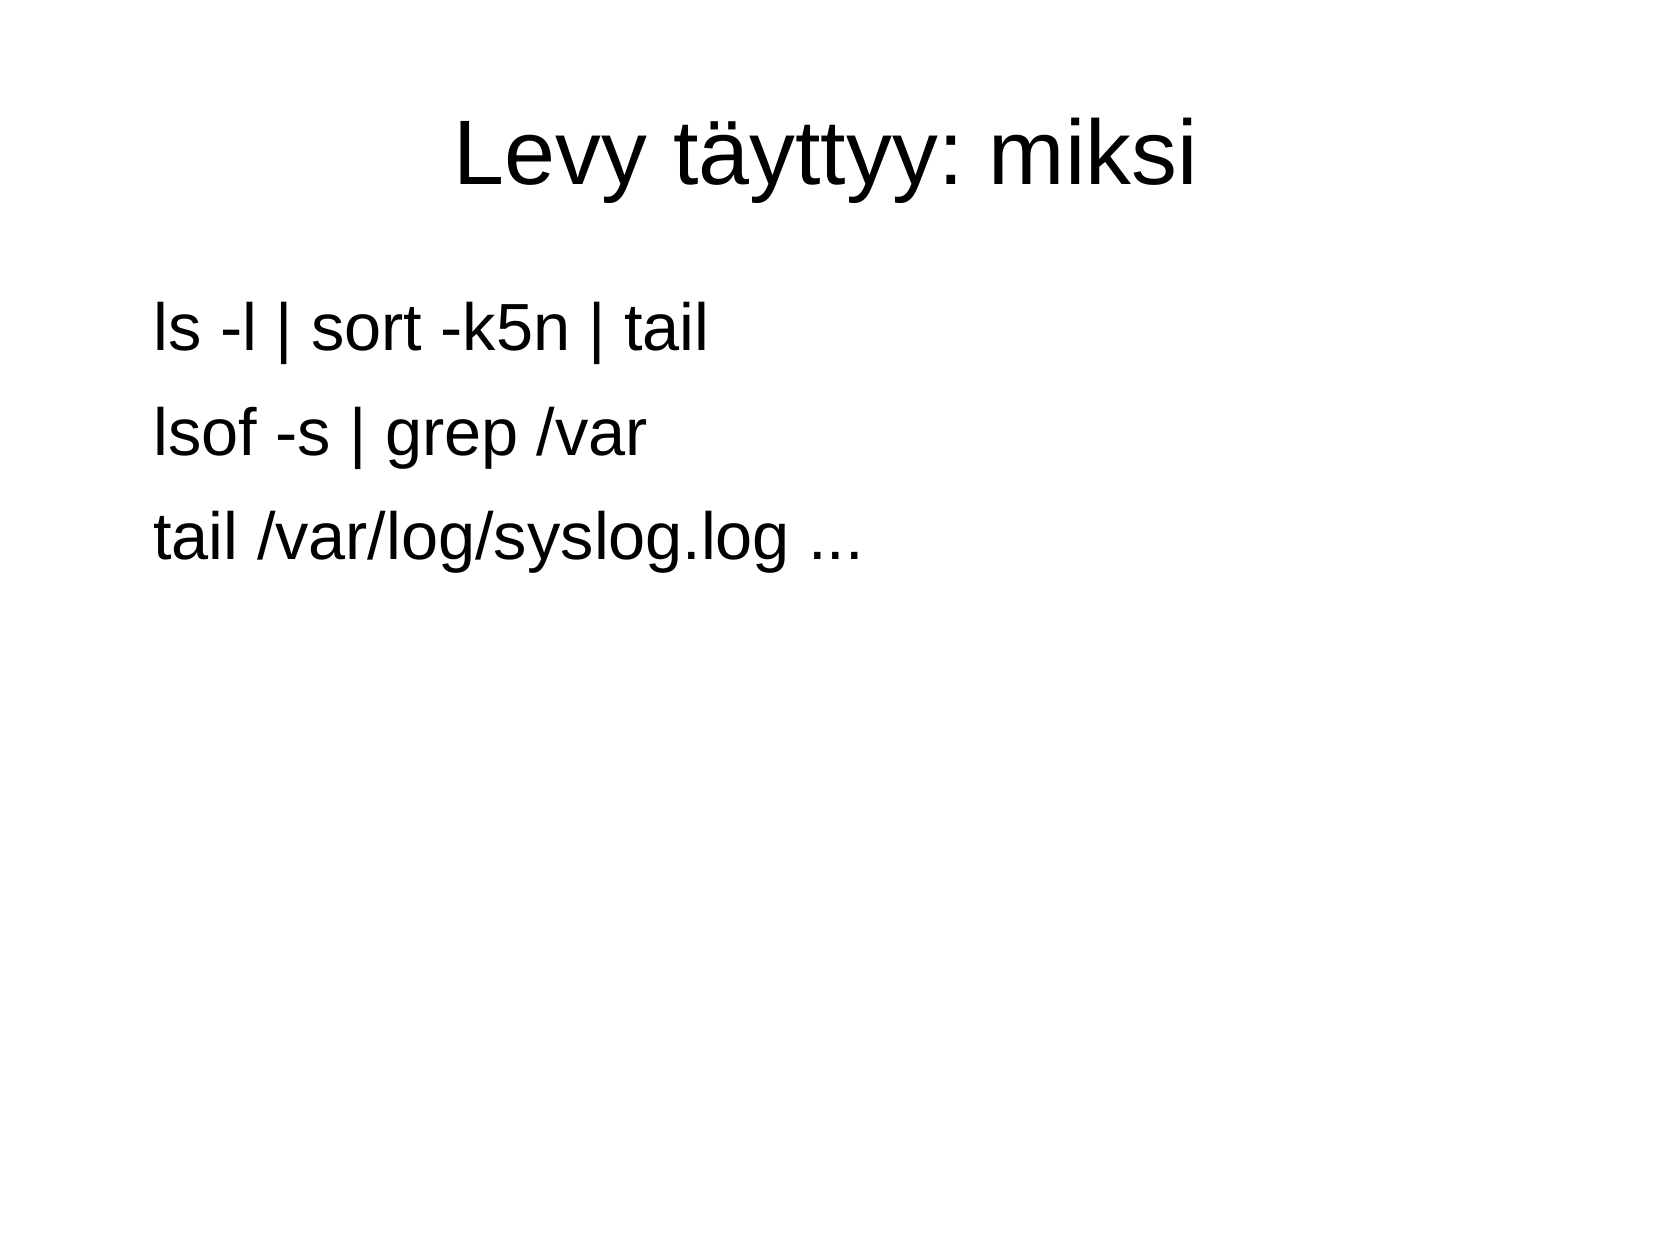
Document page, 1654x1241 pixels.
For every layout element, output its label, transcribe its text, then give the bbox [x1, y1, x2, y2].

title Levy täyttyy: miksi [82, 49, 1571, 257]
list ls -l | sort -k5n | tail lsof -s | grep /var tail /var/log/syslog.log ... [82, 290, 1571, 1010]
